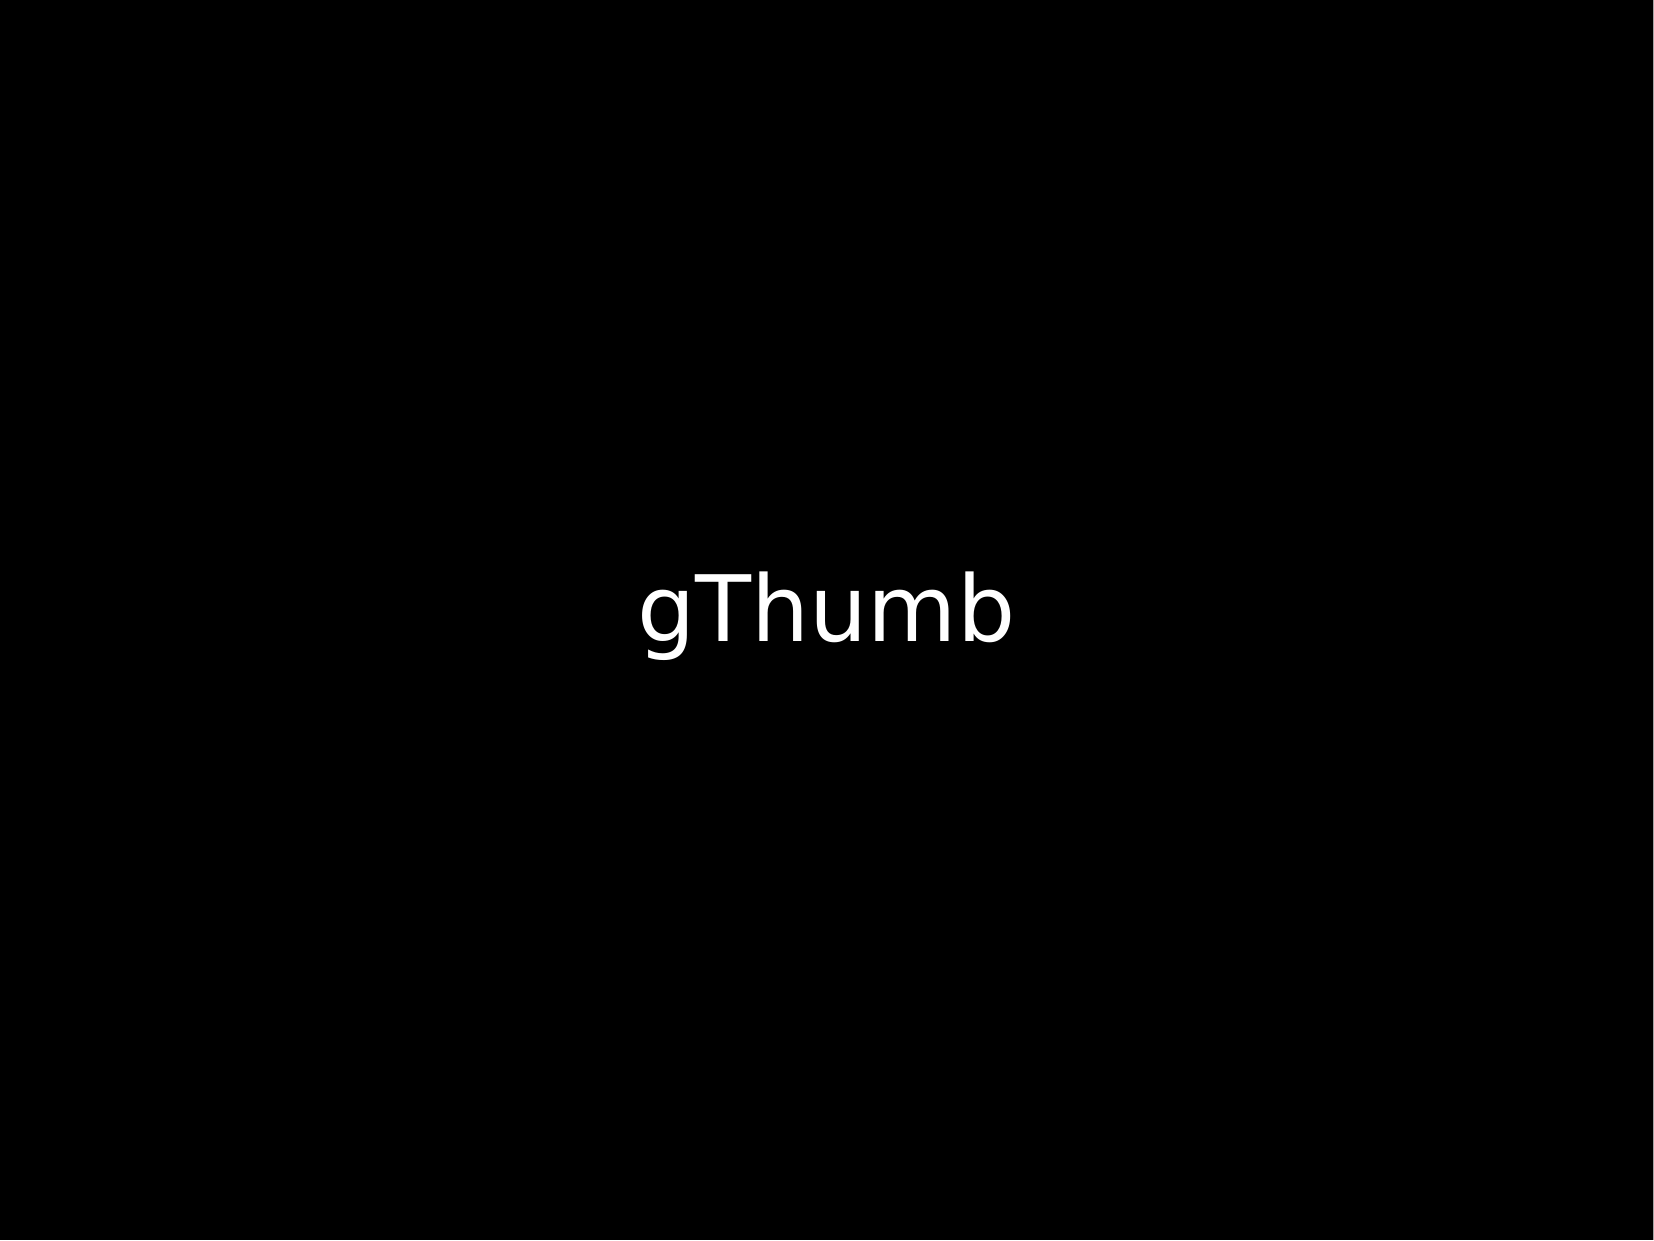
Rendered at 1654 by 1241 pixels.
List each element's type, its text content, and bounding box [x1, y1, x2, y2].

title gThumb [82, 56, 1571, 1163]
